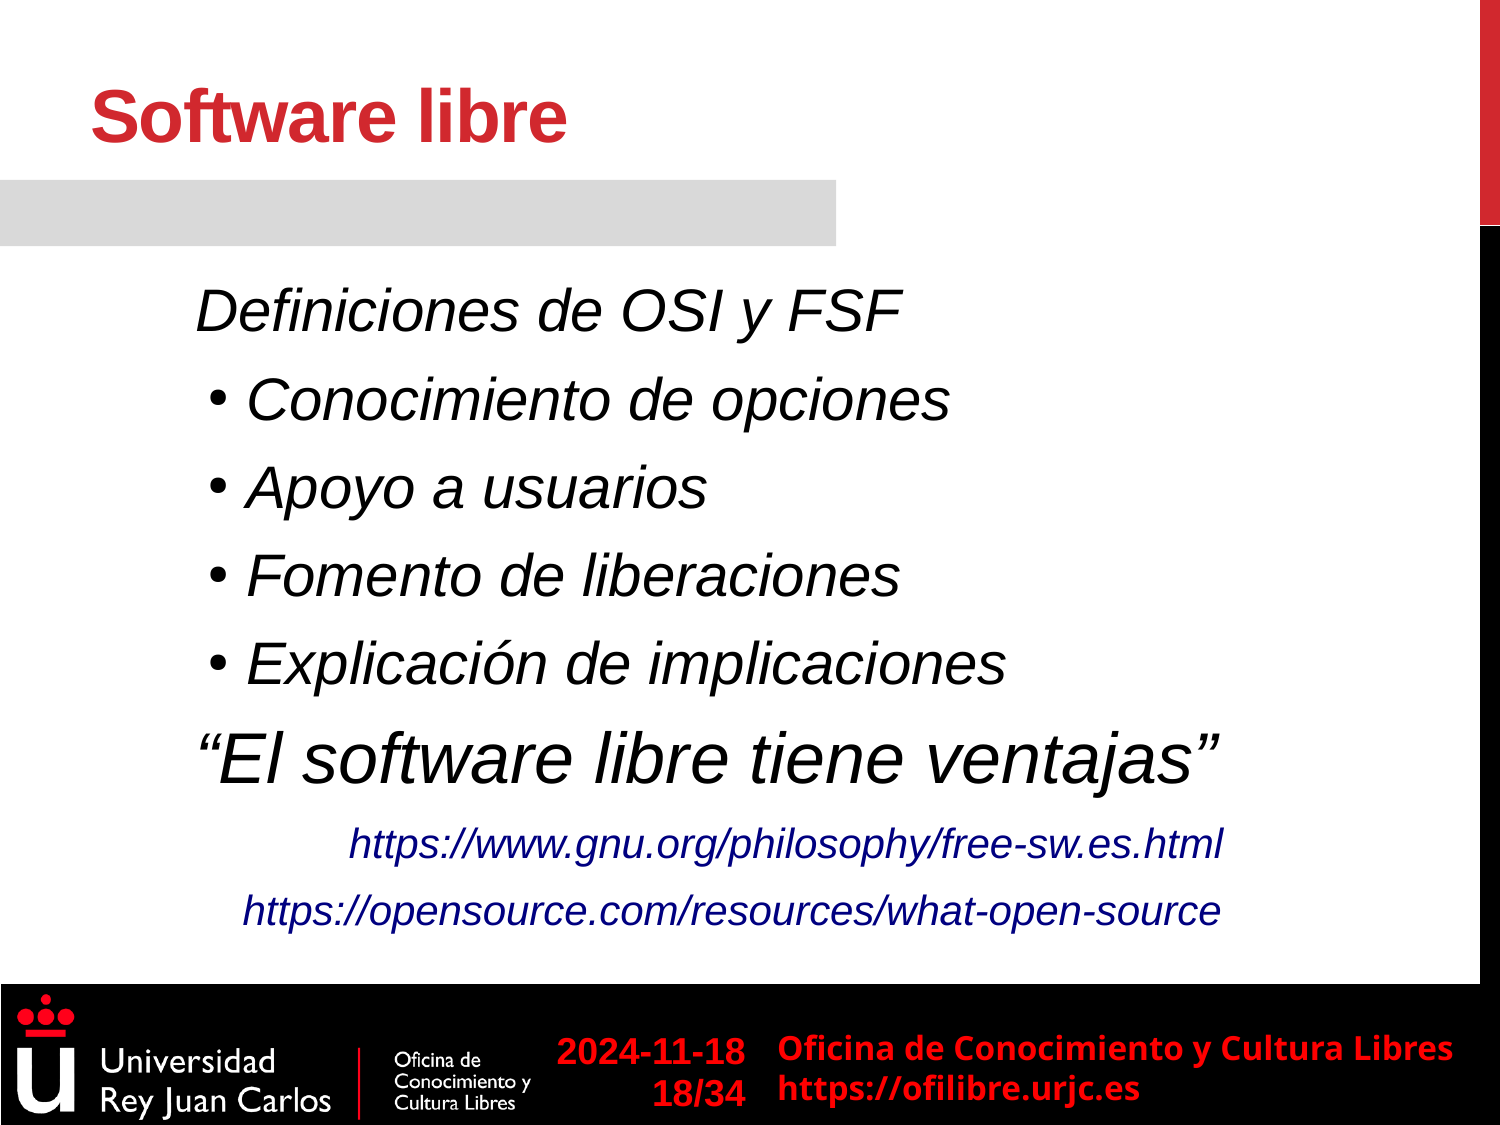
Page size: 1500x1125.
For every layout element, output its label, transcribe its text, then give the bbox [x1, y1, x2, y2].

title [75, 15, 1425, 172]
text_box Software libre [0, 24, 1326, 172]
list Definiciones de OSI y FSF Conocimiento de opciones Apoyo a usuarios Fomento de liberaciones Explicación de implicaciones “El software libre tiene ventajas” https://www.gnu.org/philosophy/free-sw.es.html https://opensource.com/resources/what-open-source [180, 270, 1276, 961]
picture [17, 994, 531, 1120]
